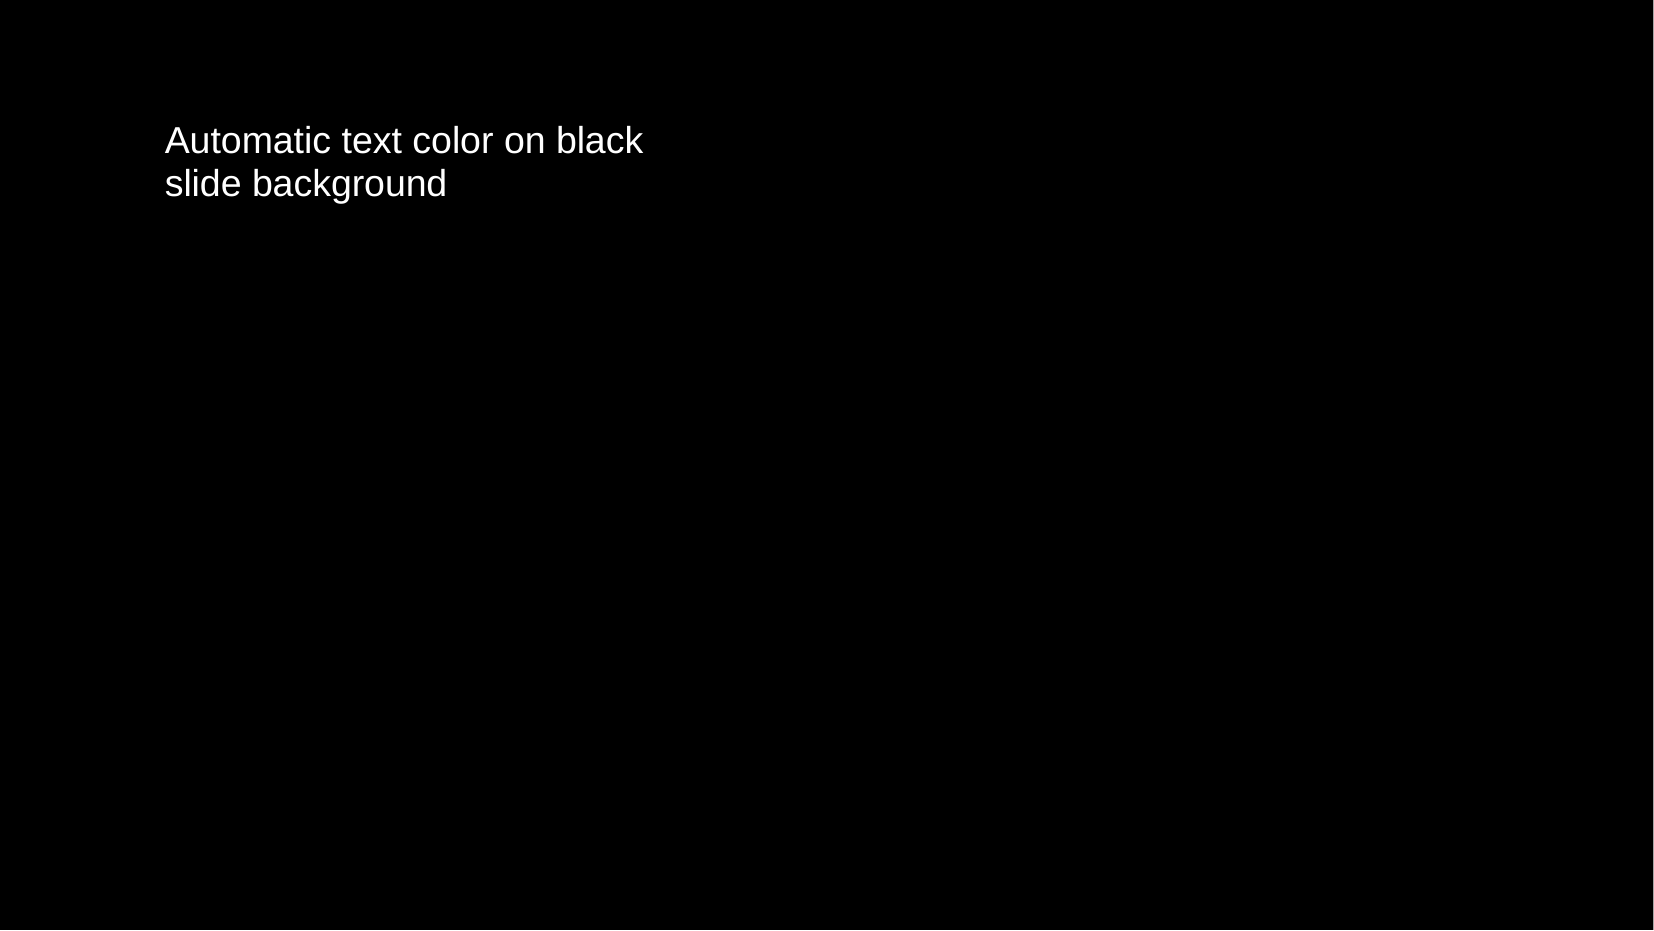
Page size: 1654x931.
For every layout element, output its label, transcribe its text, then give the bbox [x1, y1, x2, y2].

text_box Automatic text color on black slide background [150, 112, 713, 212]
